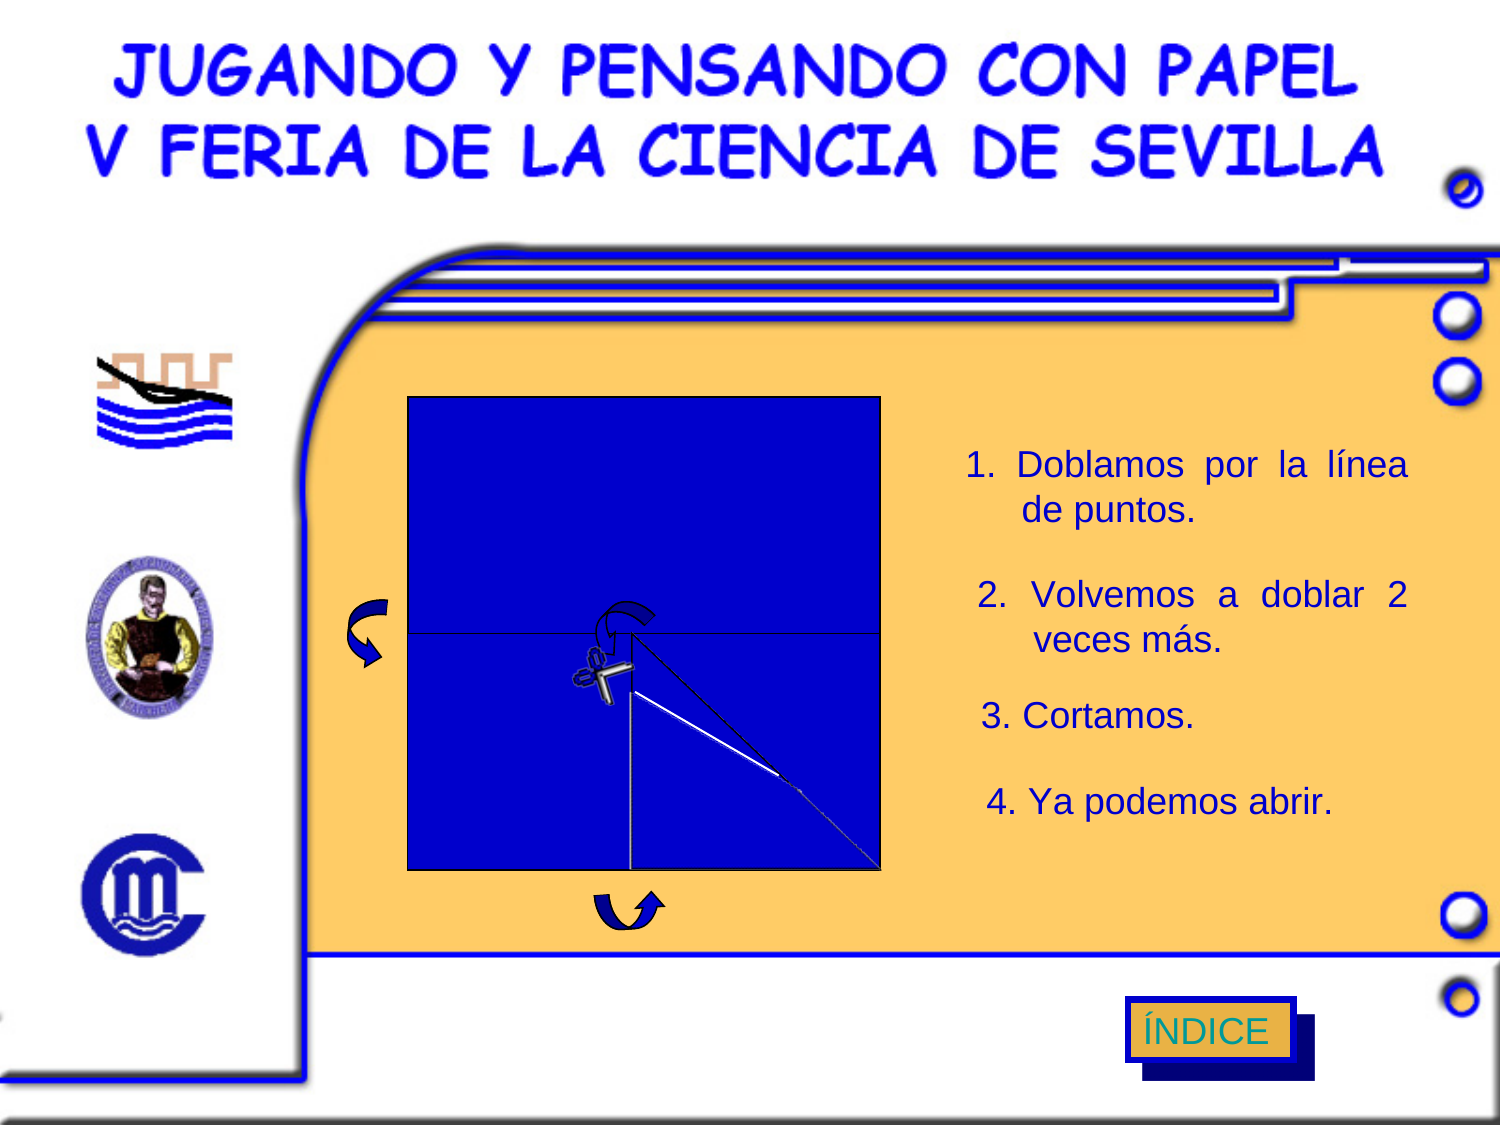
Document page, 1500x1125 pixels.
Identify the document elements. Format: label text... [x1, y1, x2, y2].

text_box ÍNDICE [1128, 999, 1294, 1060]
text_box [407, 397, 881, 870]
text_box 1. Doblamos por la línea de puntos. [950, 432, 1424, 538]
text_box 3. Cortamos. [990, 683, 1262, 744]
text_box 2. Volvemos a doblar 2 veces más. [990, 562, 1424, 668]
text_box 4. Ya podemos abrir. [990, 769, 1374, 830]
text_box [347, 600, 388, 668]
picture [0, 0, 1500, 1125]
